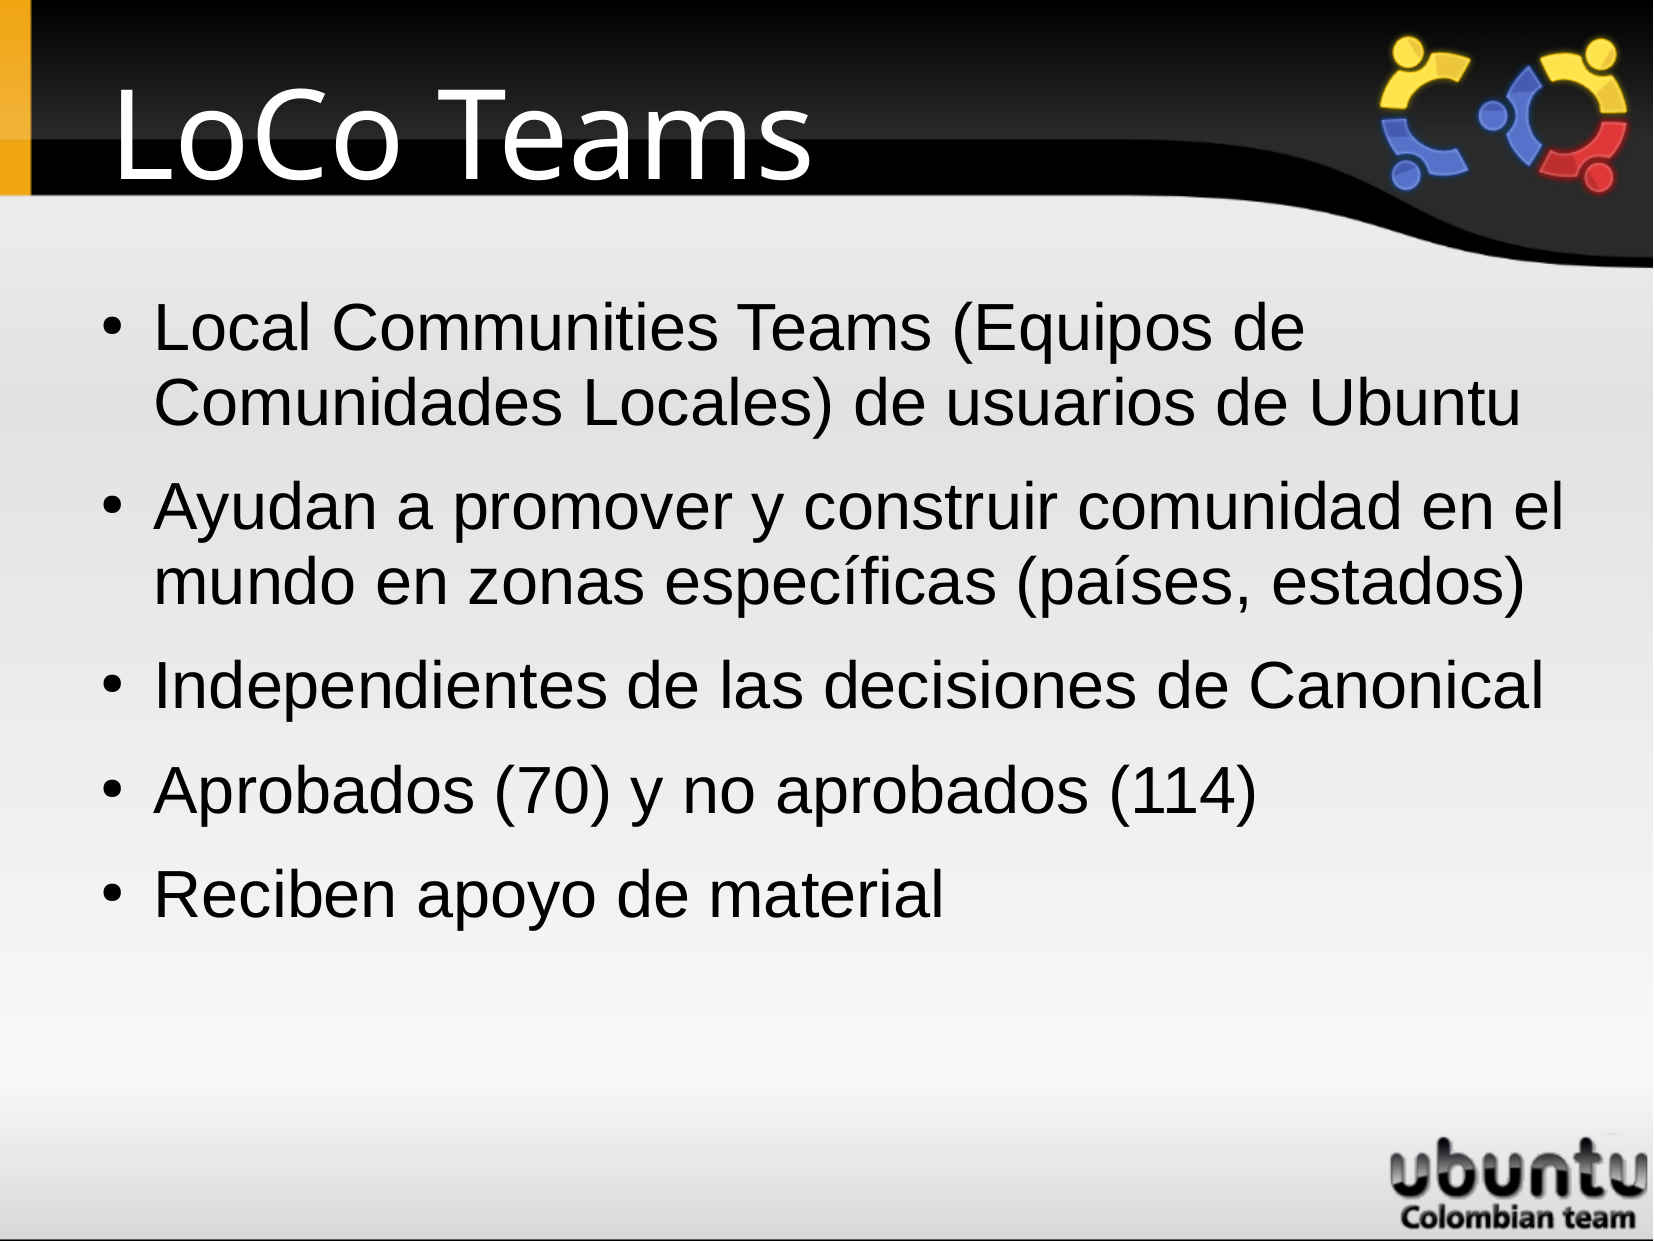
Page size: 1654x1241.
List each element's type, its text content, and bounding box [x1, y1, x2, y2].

picture [0, 0, 1653, 1241]
text_box LoCo Teams [94, 38, 1300, 178]
list Local Communities Teams (Equipos de Comunidades Locales) de usuarios de Ubuntu Ayudan a promover y construir comunidad en el mundo en zonas específicas (países, estados) Independientes de las decisiones de Canonical Aprobados (70) y no aprobados (114) Reciben apoyo de material [82, 290, 1571, 1109]
